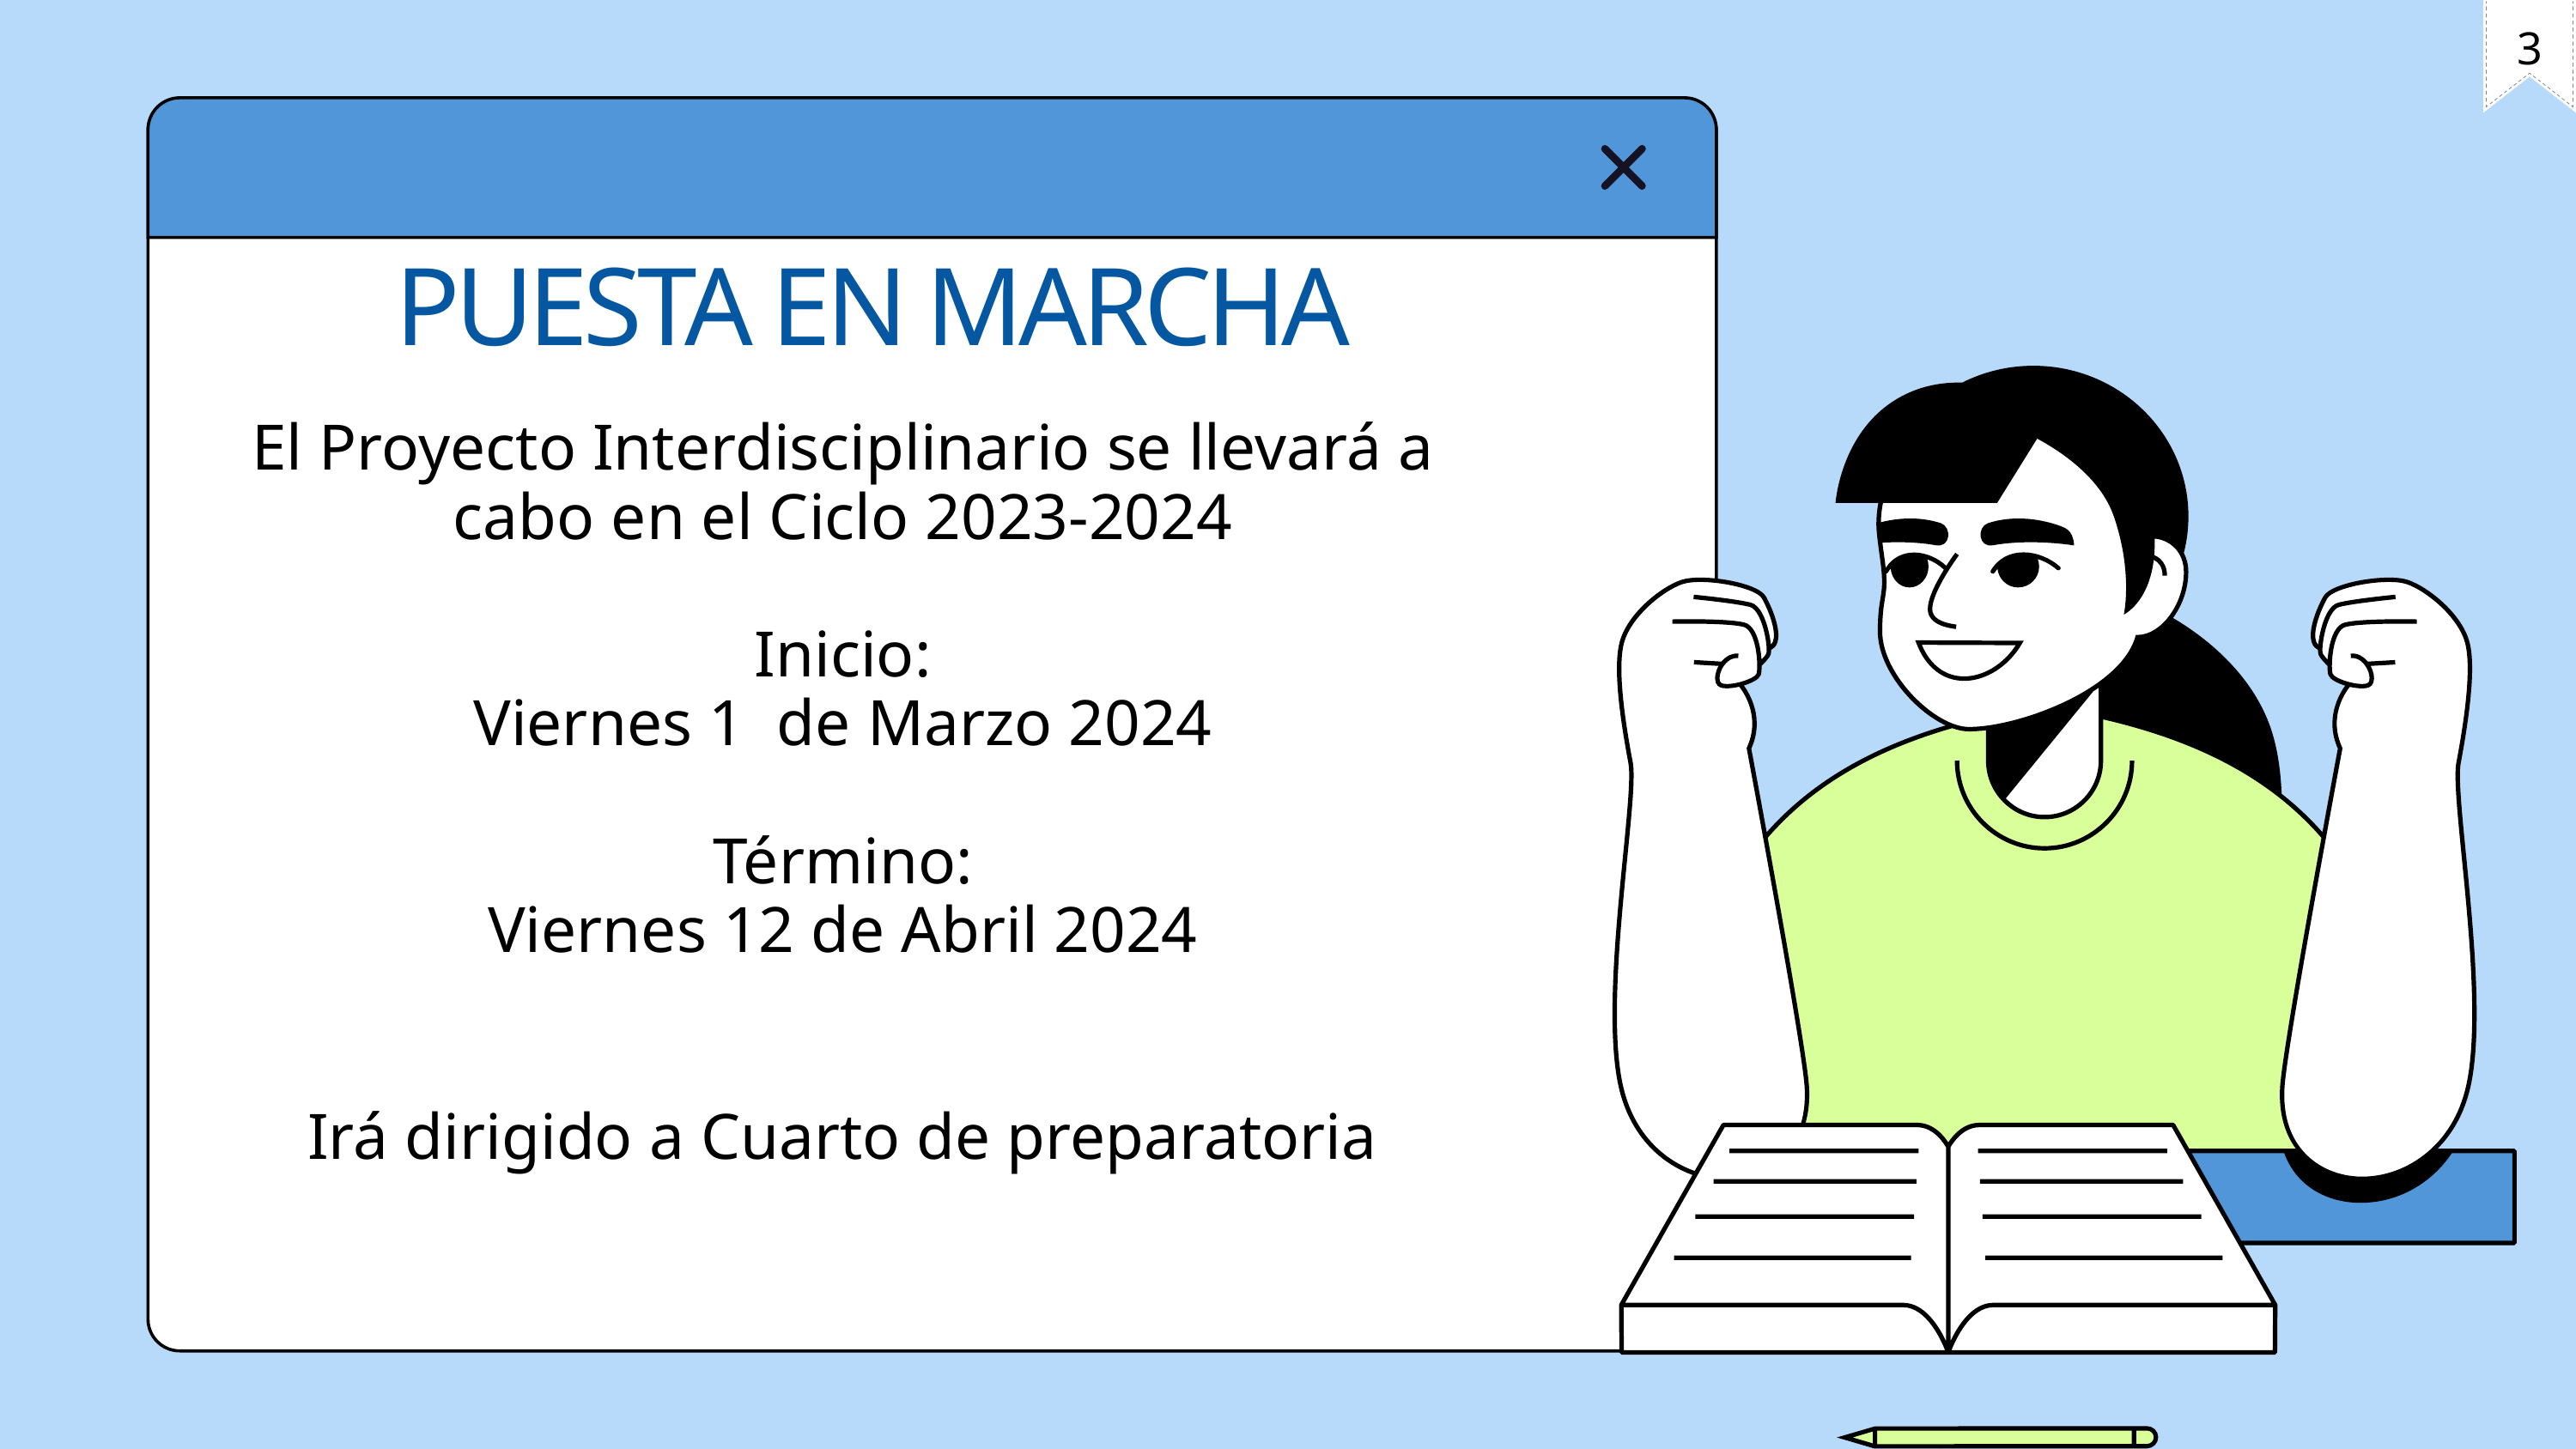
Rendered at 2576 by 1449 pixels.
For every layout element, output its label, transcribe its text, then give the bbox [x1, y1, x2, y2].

text_box [0, 0, 2576, 1449]
text_box PUESTA EN MARCHA [274, 216, 1472, 367]
text_box El Proyecto Interdisciplinario se llevará a cabo en el Ciclo 2023-2024 Inicio: Viernes 1 de Marzo 2024 Término: Viernes 12 de Abril 2024 Irá dirigido a Cuarto de preparatoria [244, 414, 1443, 1236]
text_box 3 [2488, 10, 2571, 71]
